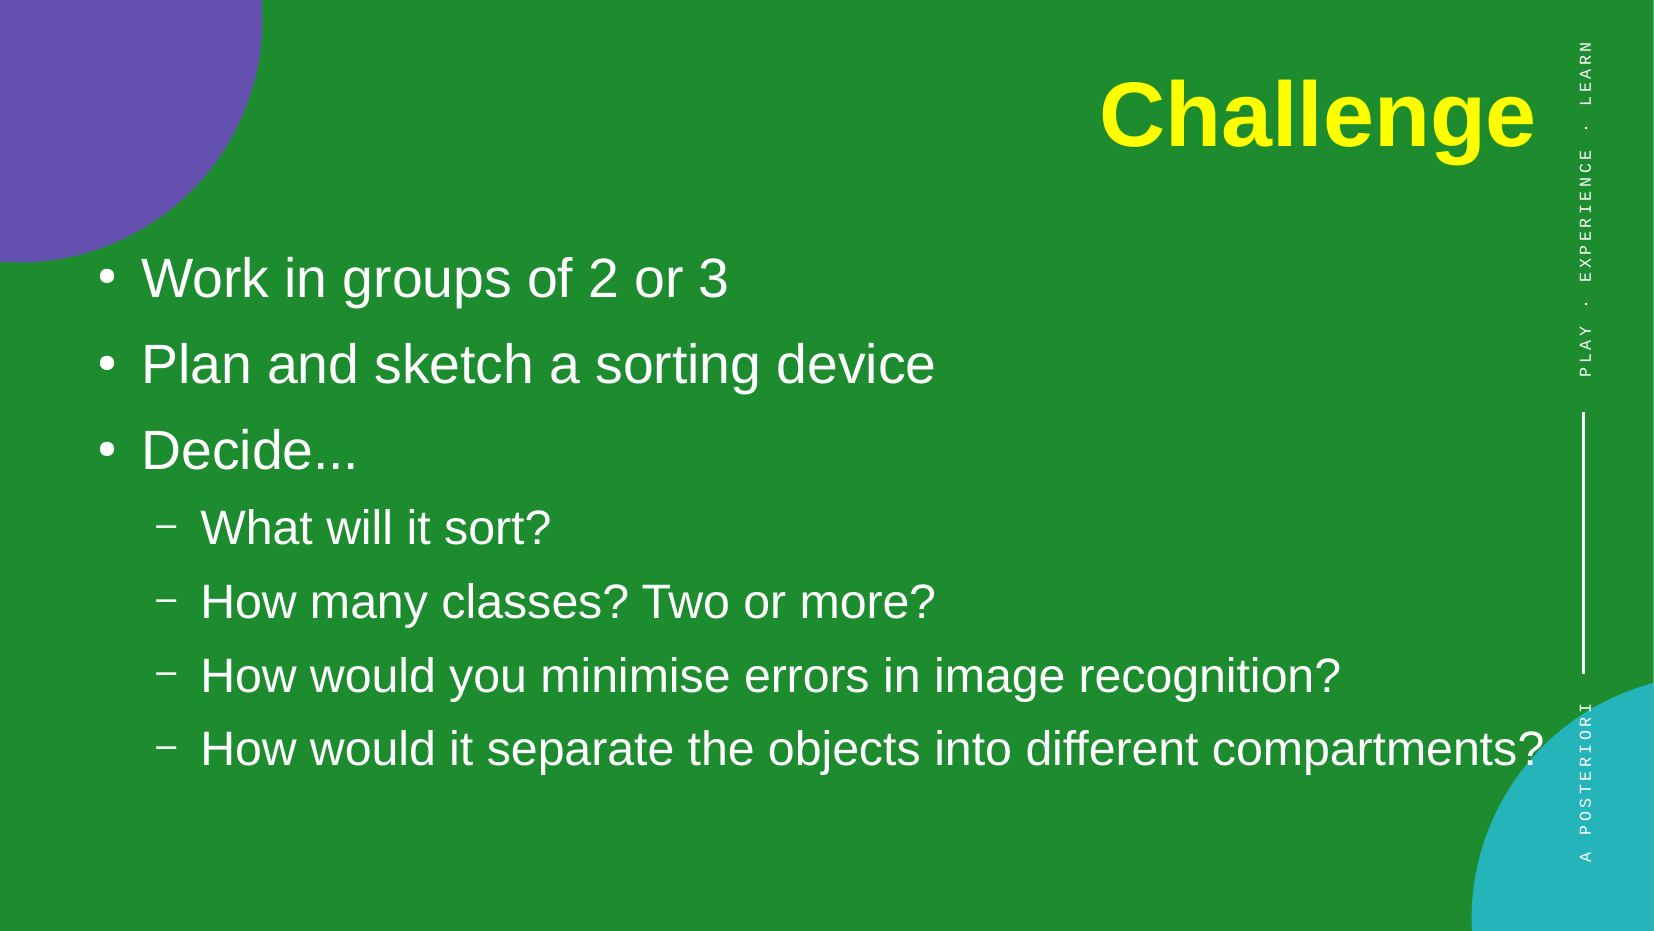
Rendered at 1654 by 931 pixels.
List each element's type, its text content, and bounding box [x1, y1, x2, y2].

title Challenge [262, 37, 1538, 193]
list Work in groups of 2 or 3 Plan and sketch a sorting device Decide... What will it sort? How many classes? Two or more? How would you minimise errors in image recognition? How would it separate the objects into different compartments? [82, 247, 1571, 787]
